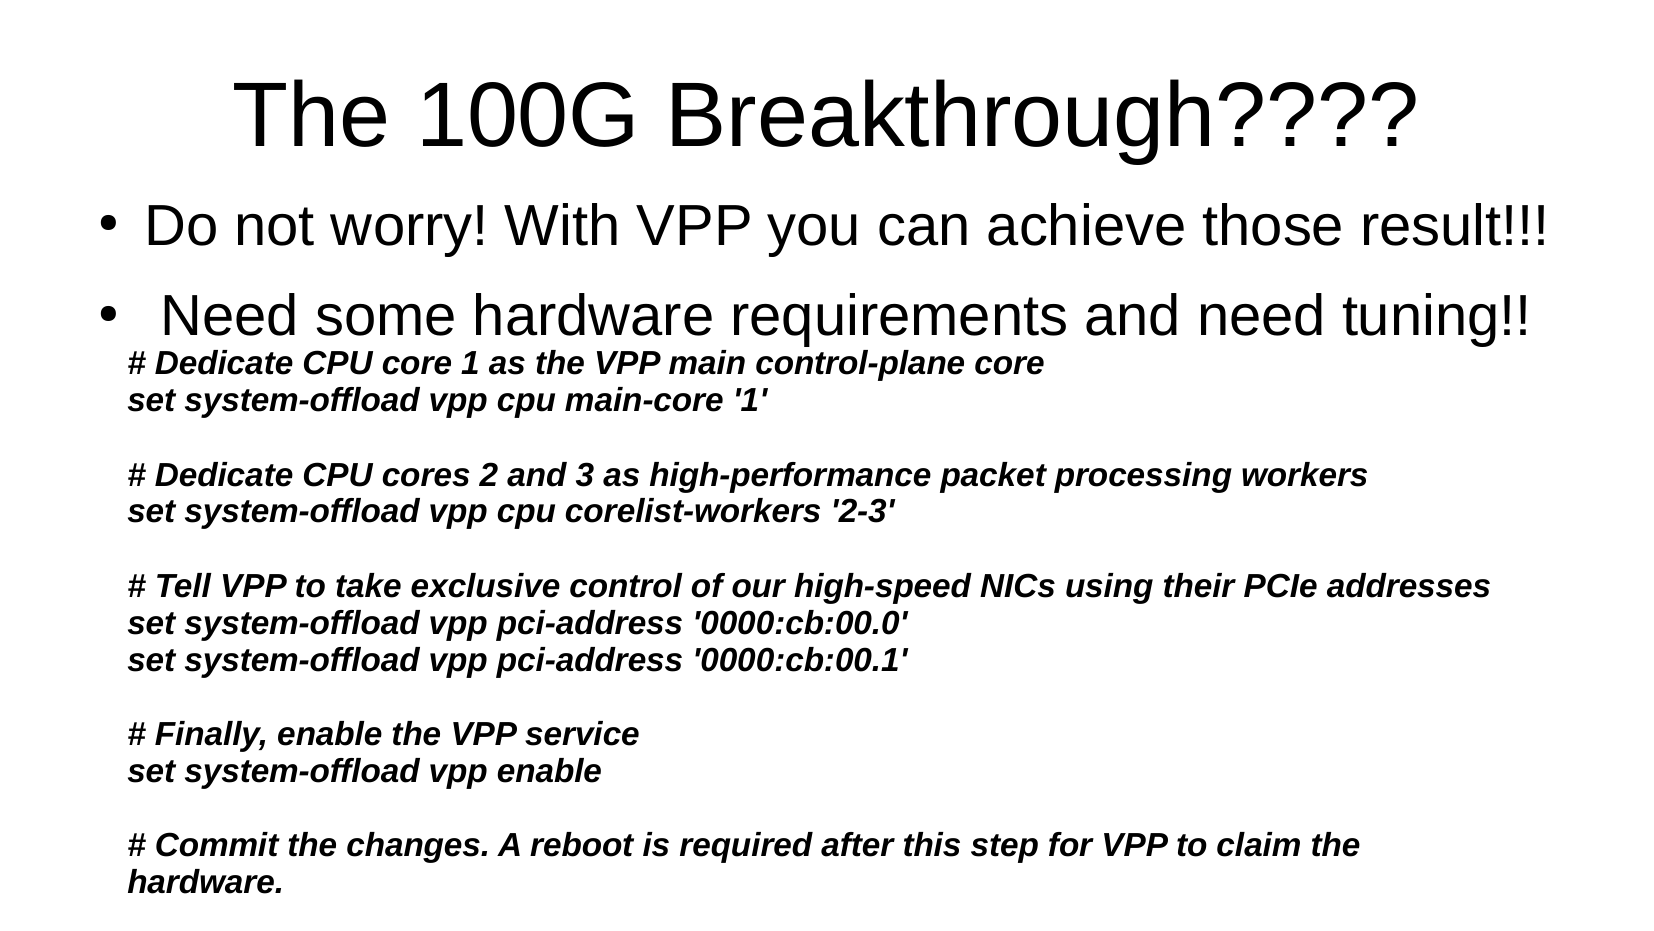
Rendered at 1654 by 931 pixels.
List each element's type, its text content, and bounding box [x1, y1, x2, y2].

text_box # Dedicate CPU core 1 as the VPP main control-plane core set system-offload vpp cpu main-core '1' # Dedicate CPU cores 2 and 3 as high-performance packet processing workers set system-offload vpp cpu corelist-workers '2-3' # Tell VPP to take exclusive control of our high-speed NICs using their PCIe addresses set system-offload vpp pci-address '0000:cb:00.0' set system-offload vpp pci-address '0000:cb:00.1' # Finally, enable the VPP service set system-offload vpp enable # Commit the changes. A reboot is required after this step for VPP to claim the hardware. [112, 337, 1538, 931]
text_box [82, 37, 1571, 193]
list Do not worry! With VPP you can achieve those result!!! Need some hardware requirements and need tuning!! [82, 193, 1571, 350]
